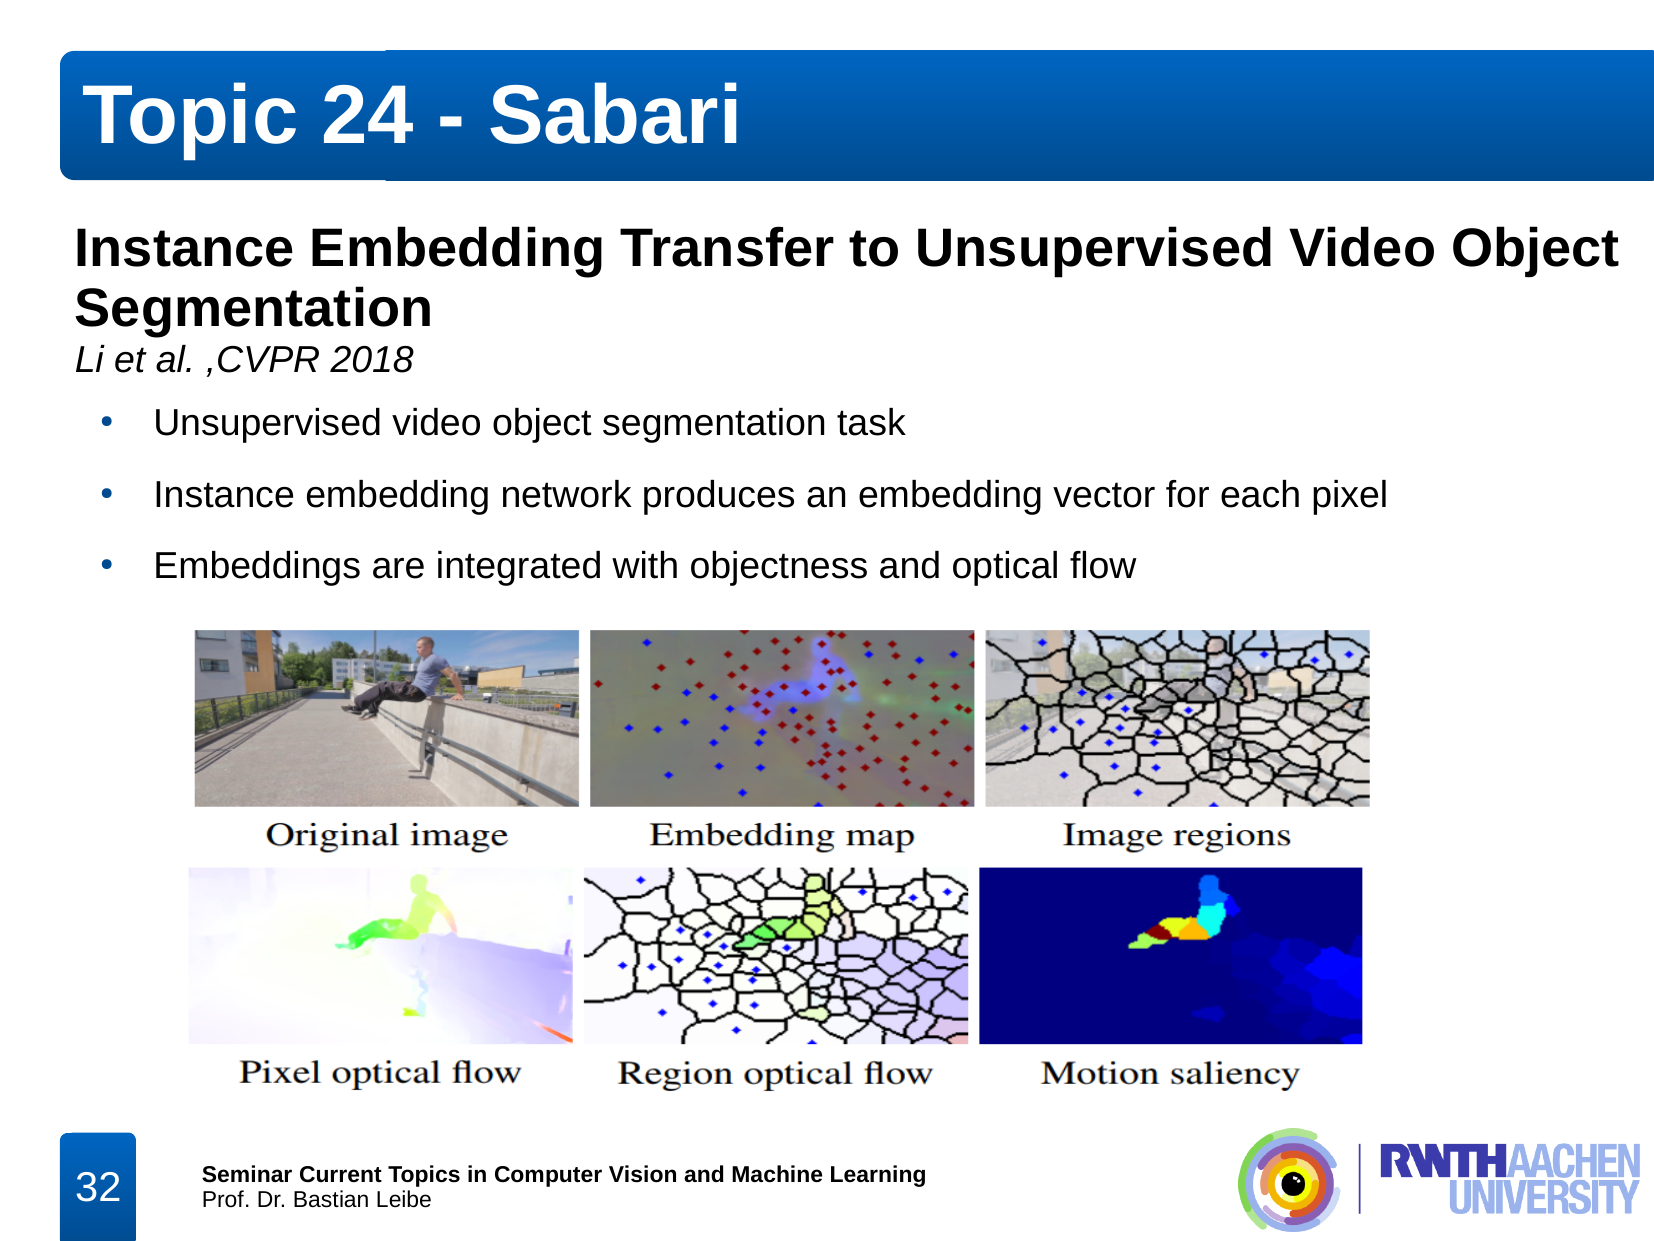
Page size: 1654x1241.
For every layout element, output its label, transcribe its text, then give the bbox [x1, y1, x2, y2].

title Topic 24 - Sabari [82, 10, 1571, 210]
picture [1238, 1128, 1640, 1232]
picture [180, 620, 1396, 1101]
text_box Instance Embedding Transfer to Unsupervised Video Object Segmentation Li et al. ,CVPR 2018 [60, 210, 1654, 389]
list Unsupervised video object segmentation task Instance embedding network produces an embedding vector for each pixel Embeddings are integrated with objectness and optical flow [82, 401, 1576, 1017]
